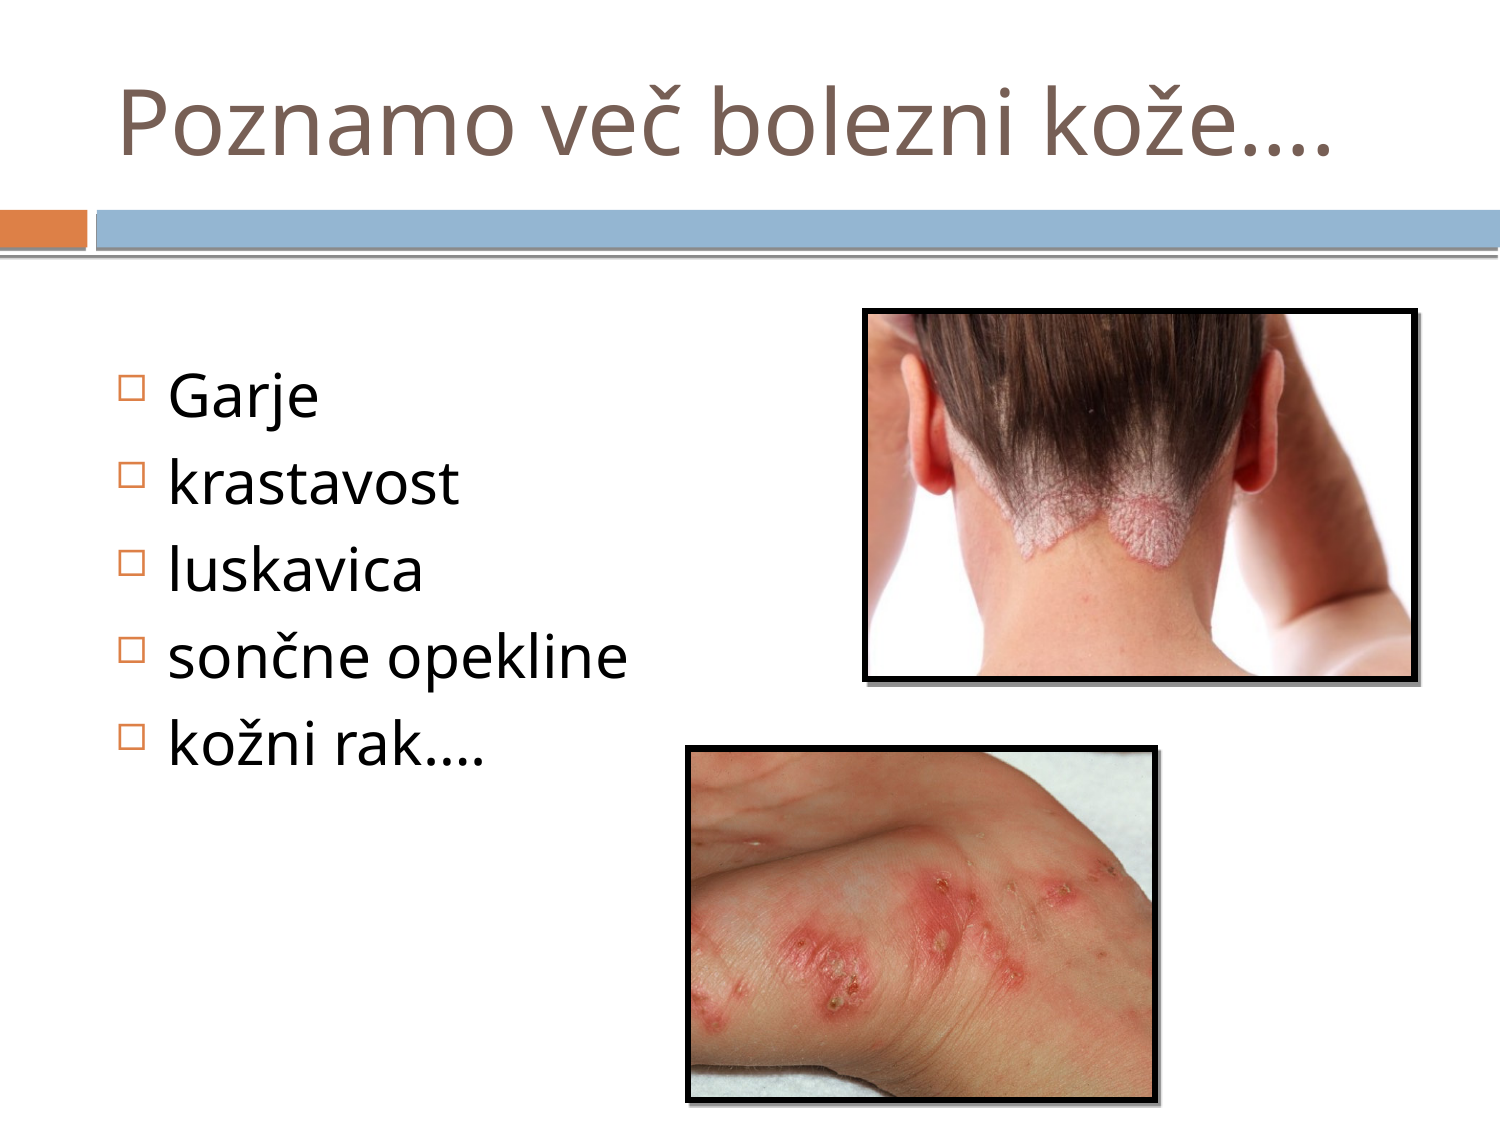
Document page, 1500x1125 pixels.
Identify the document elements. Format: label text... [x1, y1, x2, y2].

picture [867, 314, 1412, 677]
title Poznamo več bolezni kože…. [100, 37, 1438, 200]
picture [690, 751, 1152, 1098]
list Garje krastavost luskavica sončne opekline kožni rak…. [100, 262, 1438, 1000]
